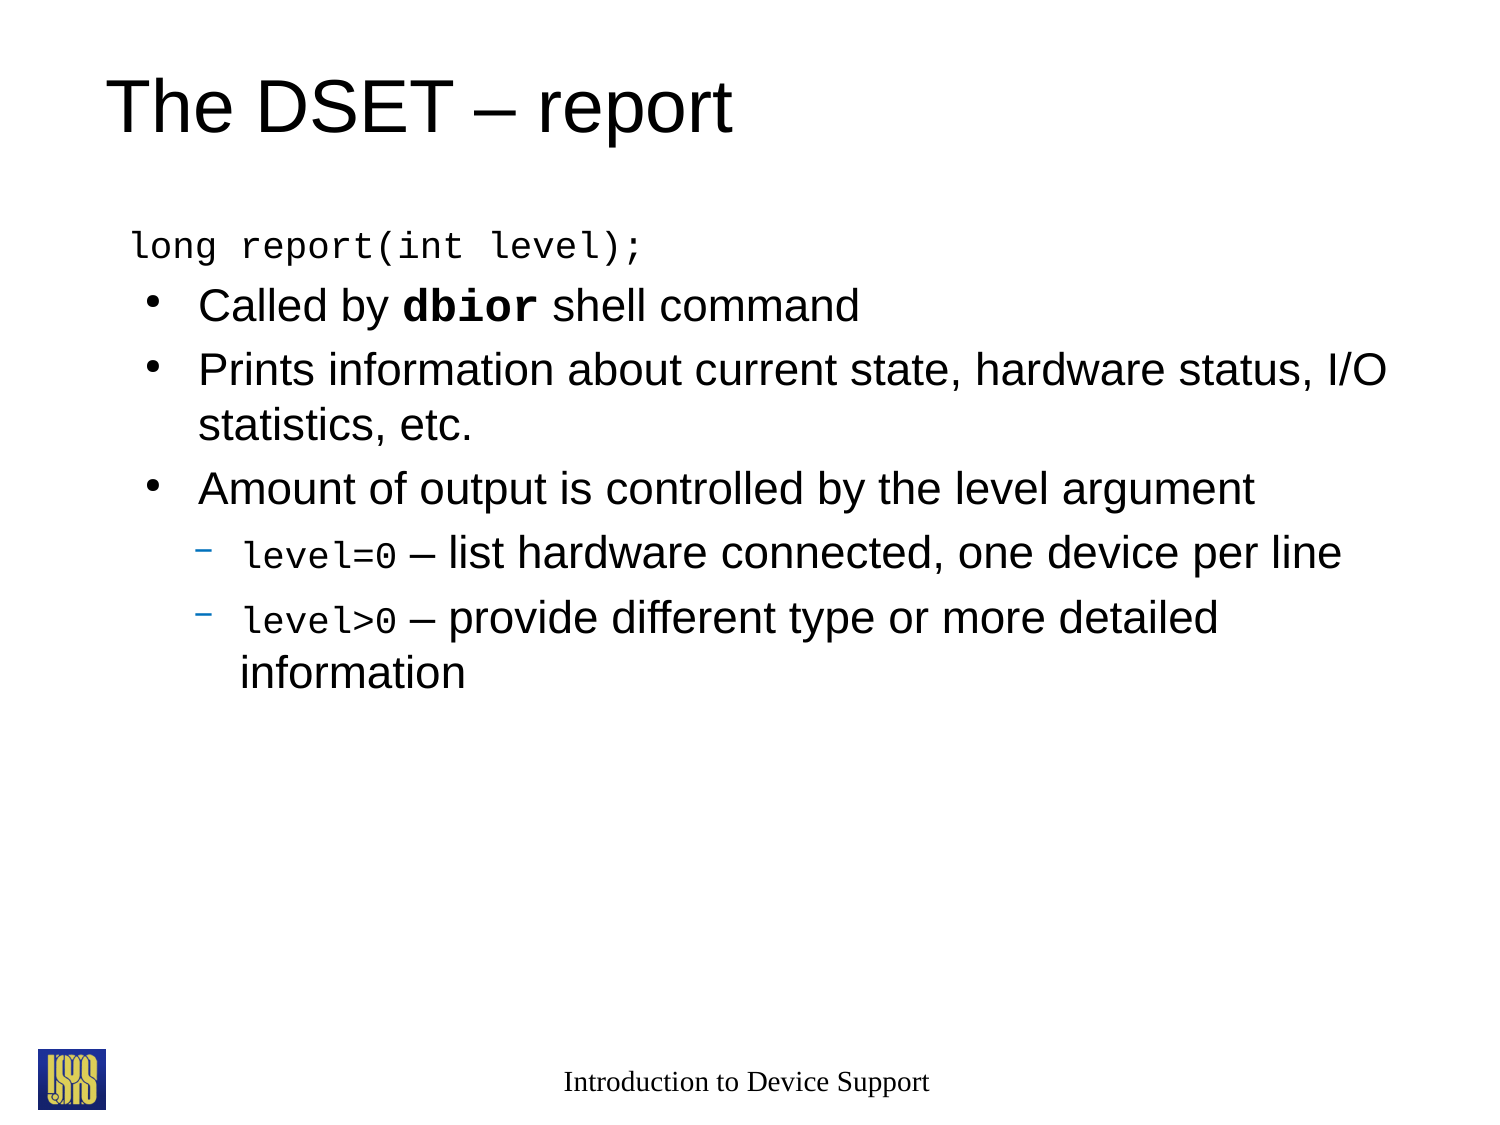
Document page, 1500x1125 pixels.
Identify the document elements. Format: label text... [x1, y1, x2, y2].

list long report(int level); Called by dbior shell command Prints information about current state, hardware status, I/O statistics, etc. Amount of output is controlled by the level argument level=0 – list hardware connected, one device per line level>0 – provide different type or more detailed information [112, 213, 1457, 943]
picture [38, 1049, 106, 1110]
title The DSET – report [55, 57, 1361, 156]
